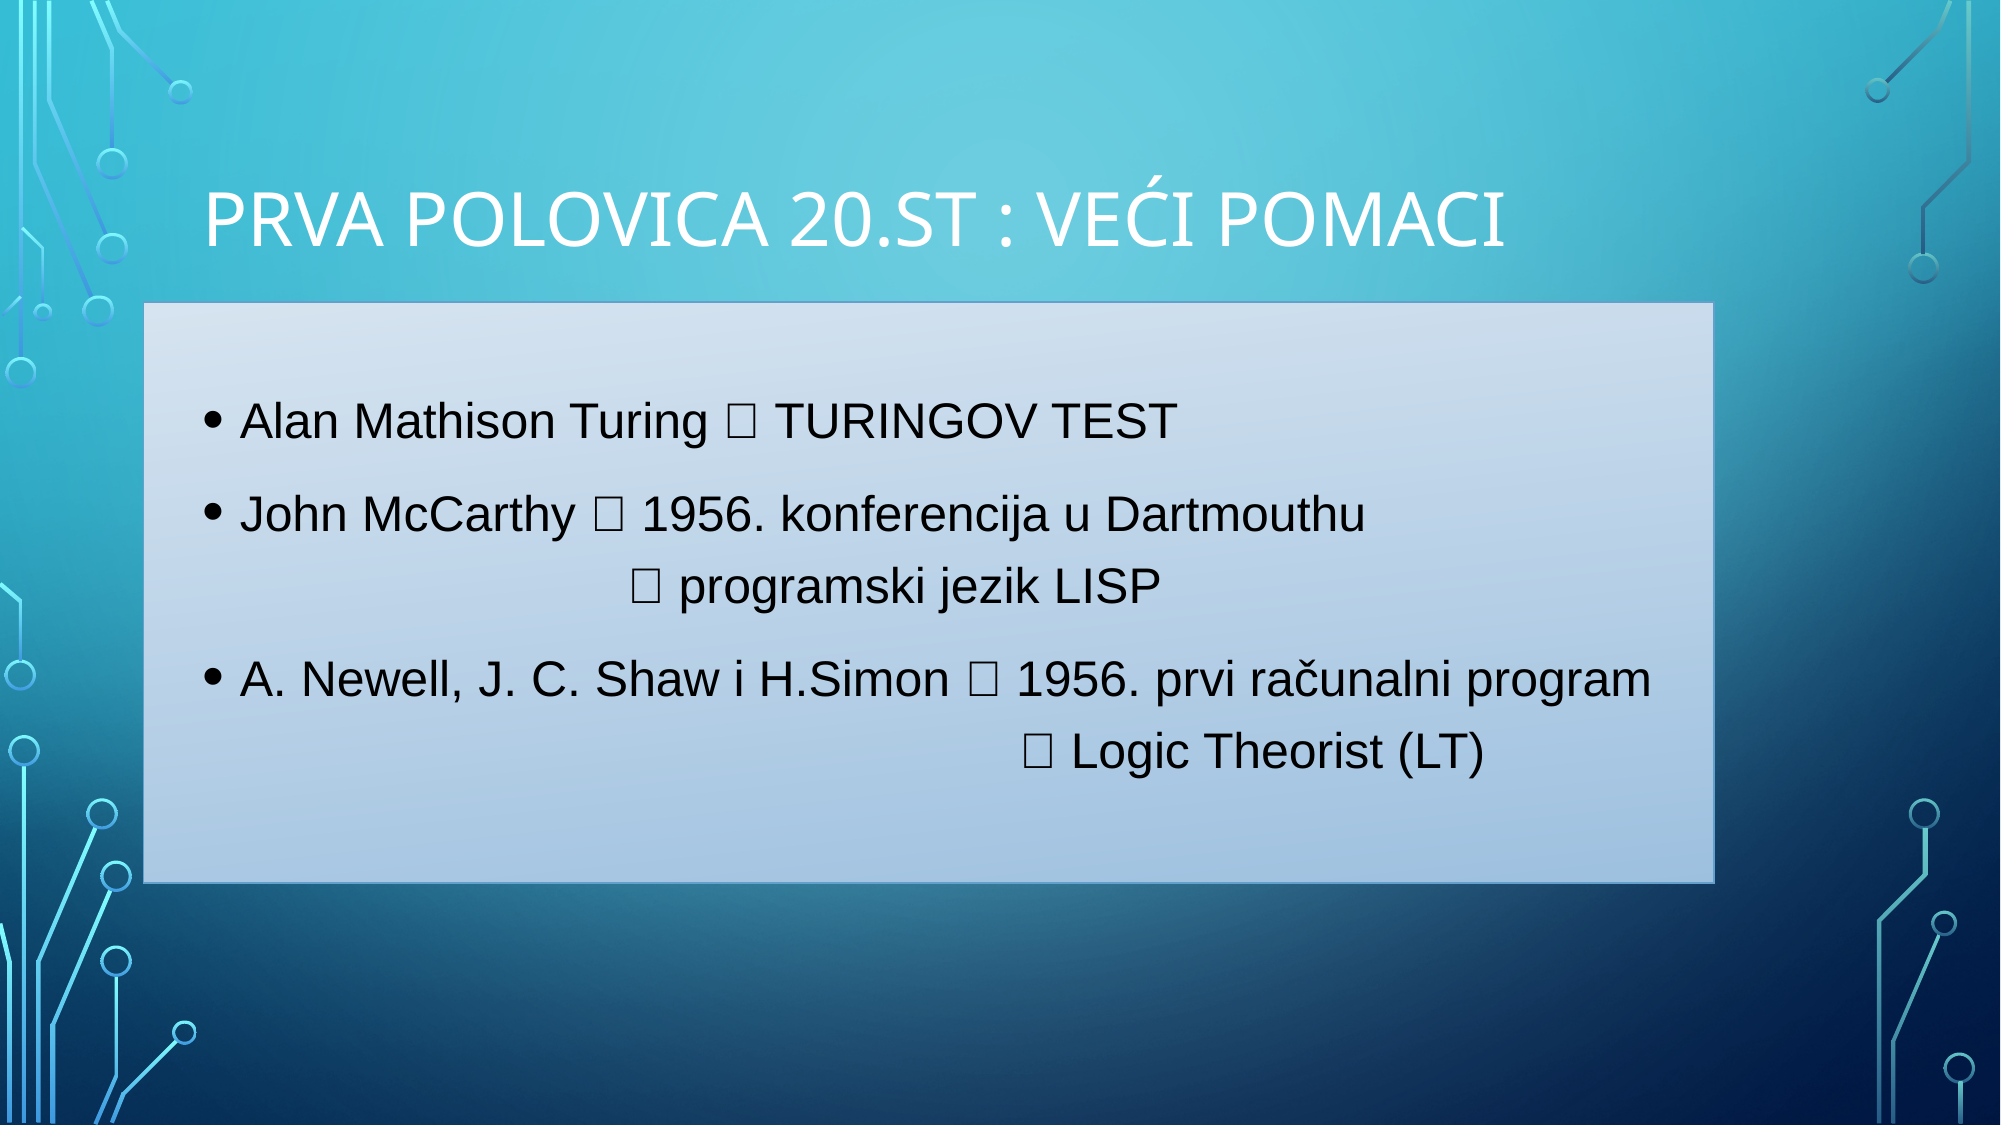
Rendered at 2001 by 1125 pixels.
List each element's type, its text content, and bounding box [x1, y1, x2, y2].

list Alan Mathison Turing  TURINGOV TEST John McCarthy  1956. konferencija u Dartmouthu  programski jezik LISP A. Newell, J. C. Shaw i H.Simon  1956. prvi računalni program  Logic Theorist (LT) [187, 369, 1813, 951]
text_box [144, 302, 1714, 883]
title PRVA POLOVICA 20.ST : VEĆi pomaci [187, 101, 1813, 344]
